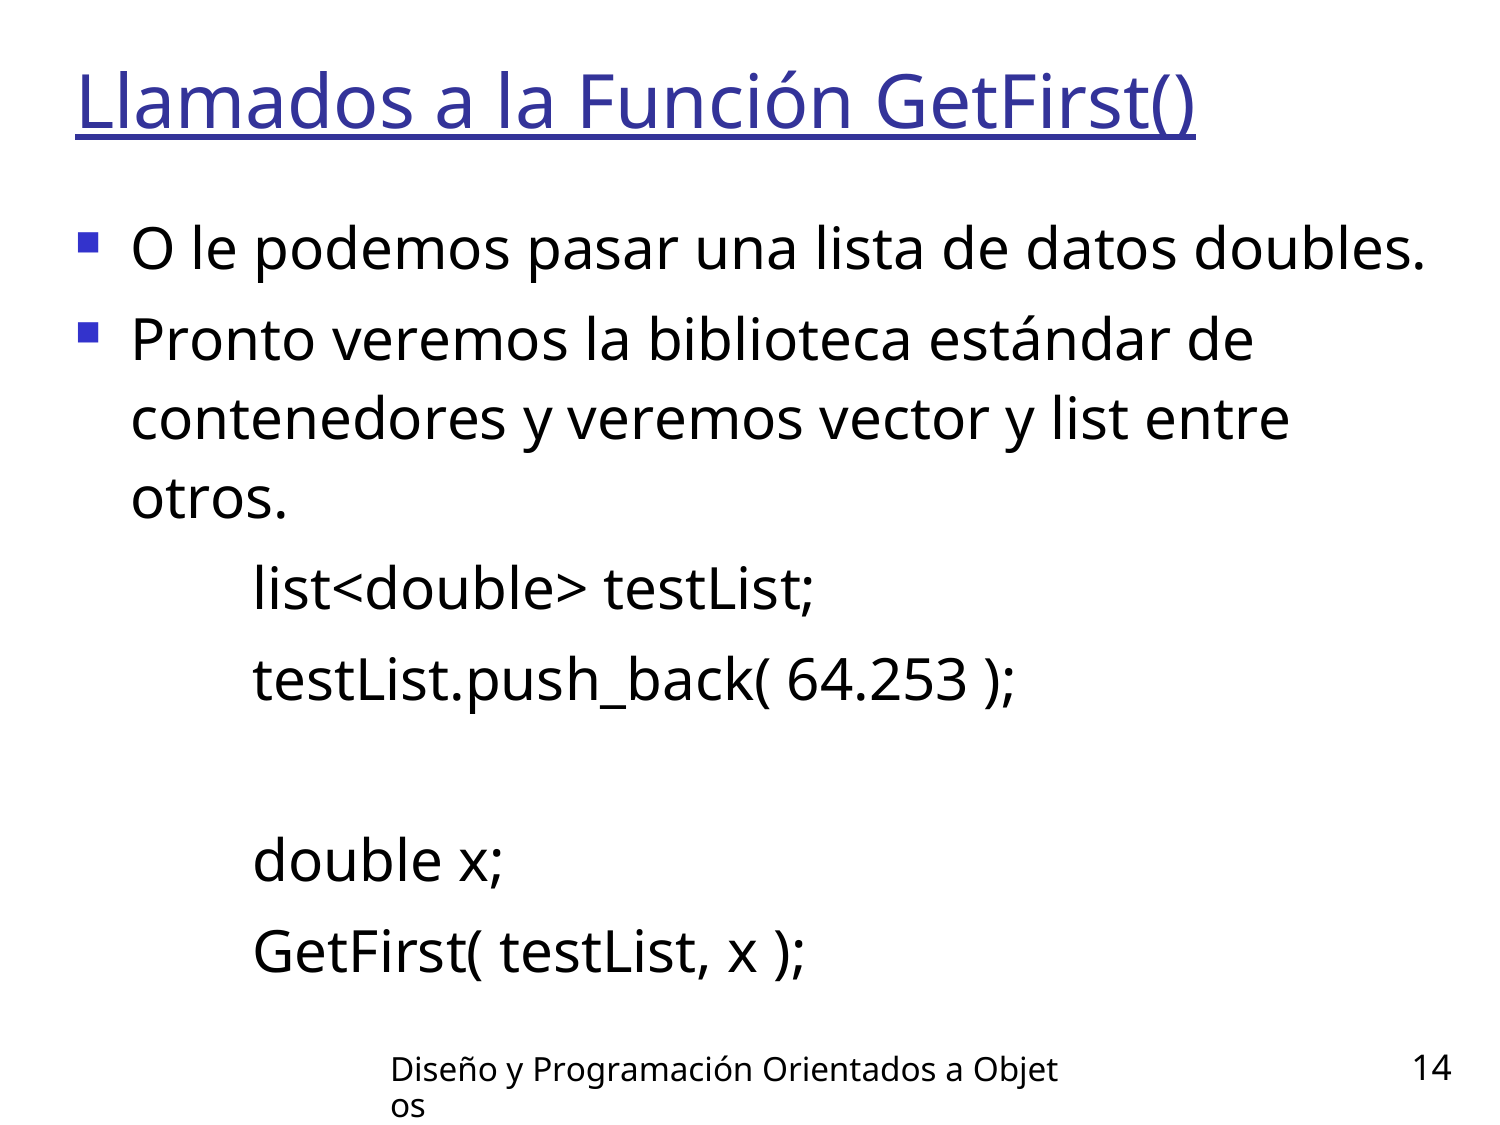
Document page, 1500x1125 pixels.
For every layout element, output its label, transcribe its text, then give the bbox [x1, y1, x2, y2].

list O le podemos pasar una lista de datos doubles. Pronto veremos la biblioteca estándar de contenedores y veremos vector y list entre otros. list<double> testList; testList.push_back( 64.253 ); double x; GetFirst( testList, x ); [75, 207, 1462, 1013]
title Llamados a la Función GetFirst()‏ [75, 18, 1466, 181]
